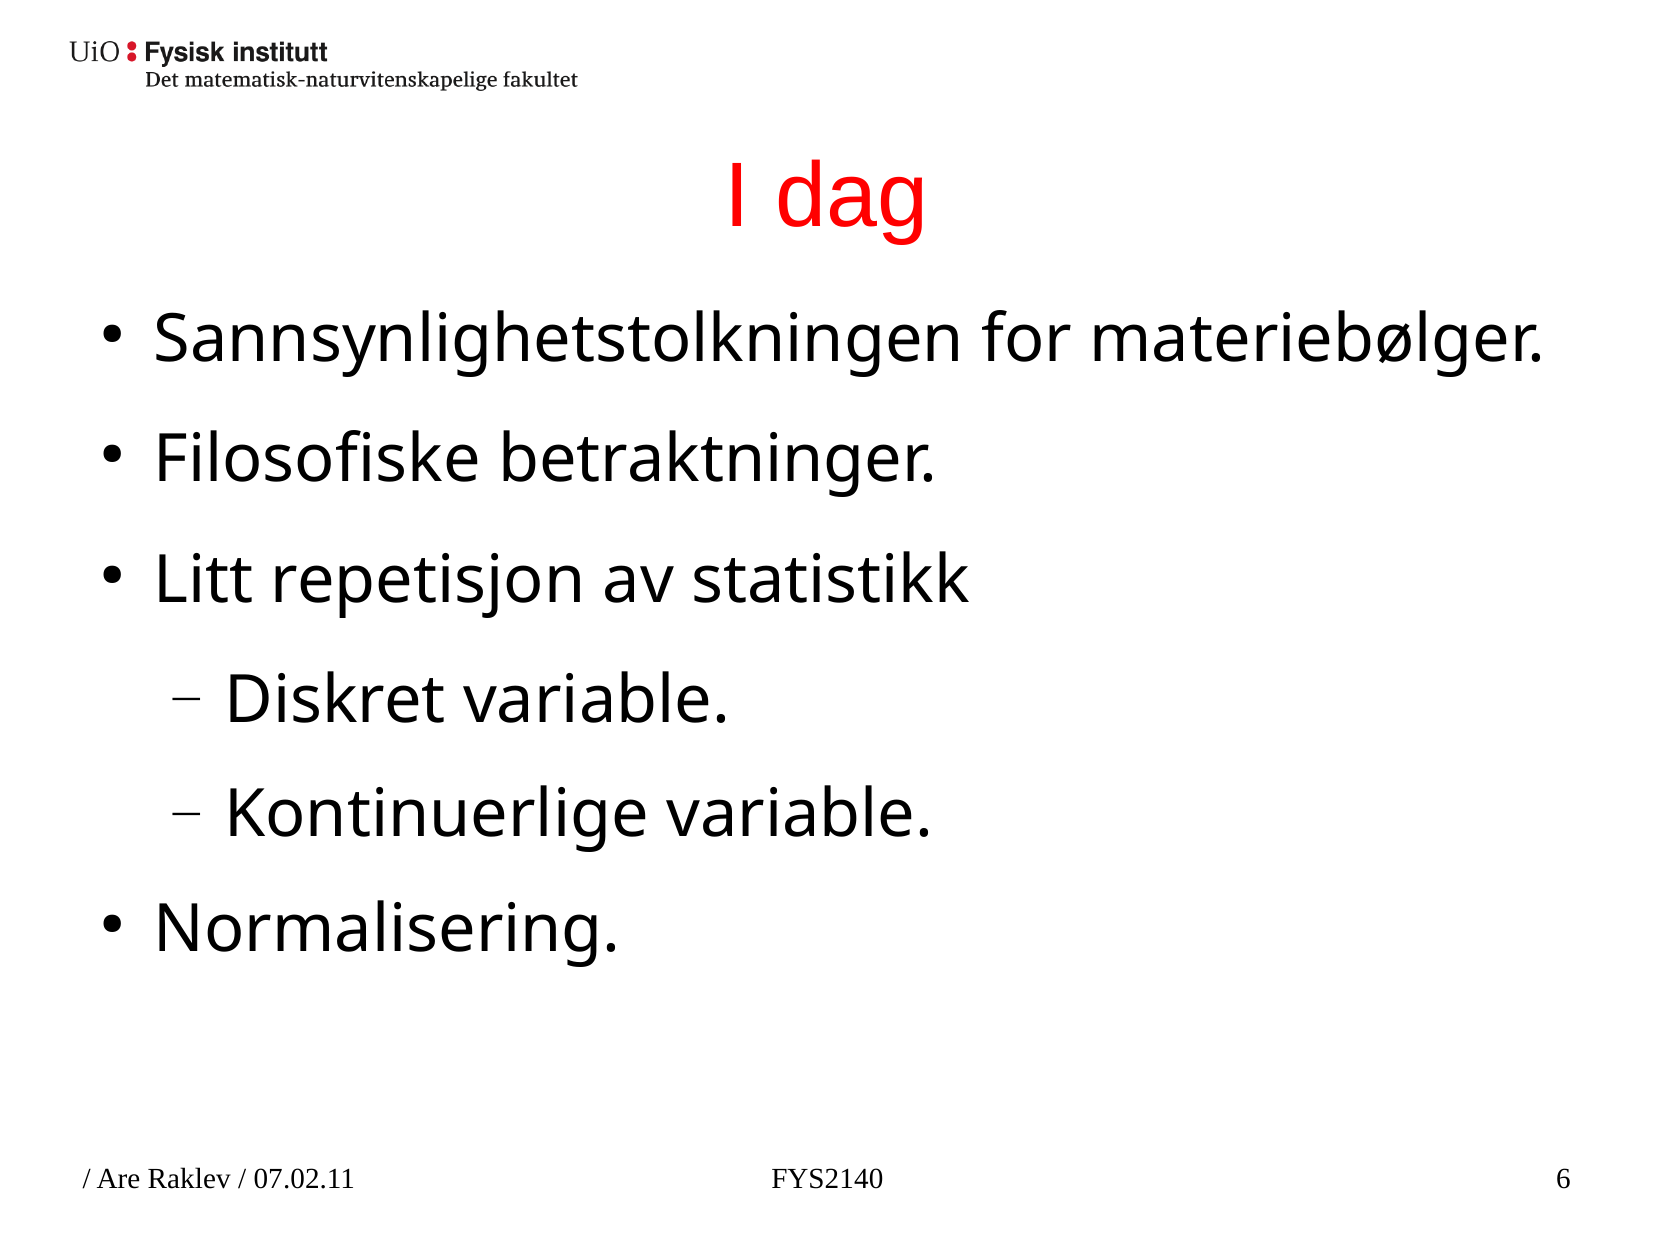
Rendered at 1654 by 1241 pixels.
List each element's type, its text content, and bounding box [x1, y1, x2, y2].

title I dag [82, 90, 1571, 290]
list Sannsynlighetstolkningen for materiebølger. Filosofiske betraktninger. Litt repetisjon av statistikk Diskret variable. Kontinuerlige variable. Normalisering. [82, 290, 1571, 1094]
picture [68, 37, 581, 93]
